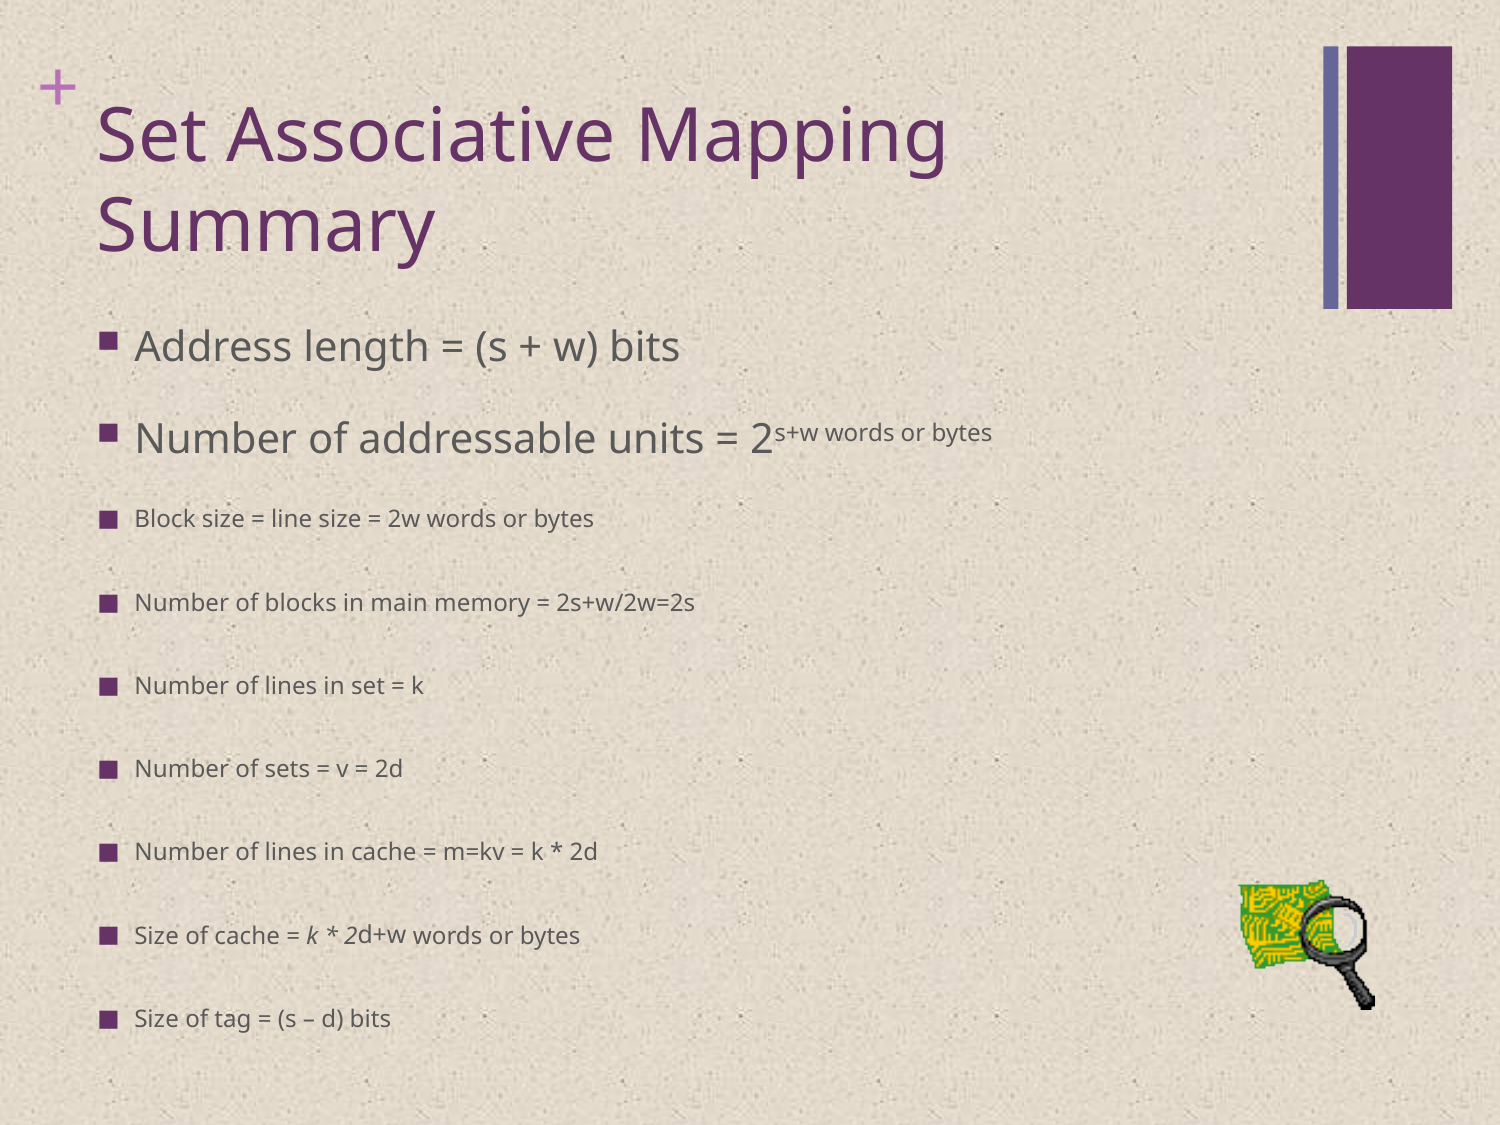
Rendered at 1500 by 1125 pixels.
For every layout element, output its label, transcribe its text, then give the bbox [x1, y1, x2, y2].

title Set Associative Mapping Summary [81, 79, 1322, 263]
picture [0, 0, 1500, 1125]
list Address length = (s + w) bits Number of addressable units = 2s+w words or bytes Block size = line size = 2w words or bytes Number of blocks in main memory = 2s+w/2w=2s Number of lines in set = k Number of sets = v = 2d Number of lines in cache = m=kv = k * 2d Size of cache = k * 2d+w words or bytes Size of tag = (s – d) bits [81, 312, 1322, 1063]
